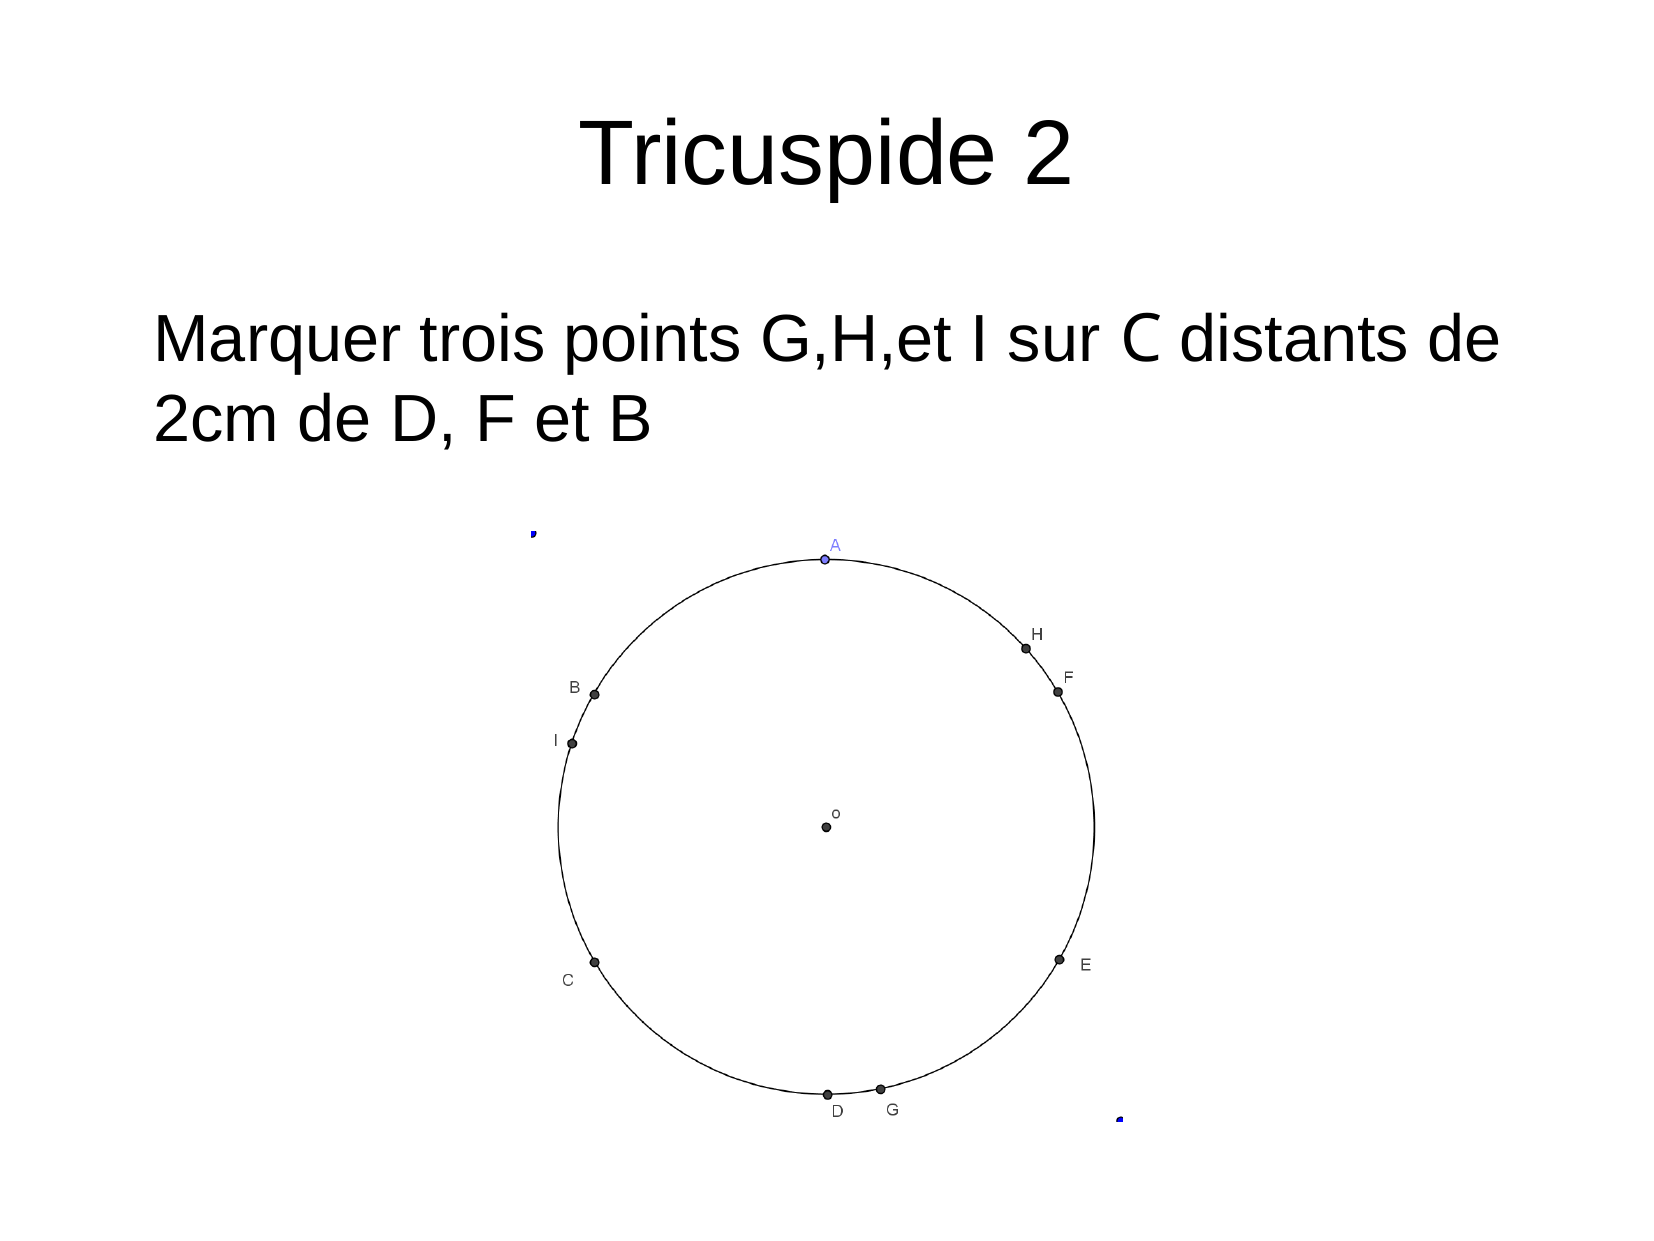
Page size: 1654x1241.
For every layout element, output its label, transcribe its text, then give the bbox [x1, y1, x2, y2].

title Tricuspide 2 [82, 56, 1571, 250]
list Marquer trois points G,H,et I sur C distants de 2cm de D, F et B [82, 290, 1565, 562]
picture [531, 531, 1123, 1123]
